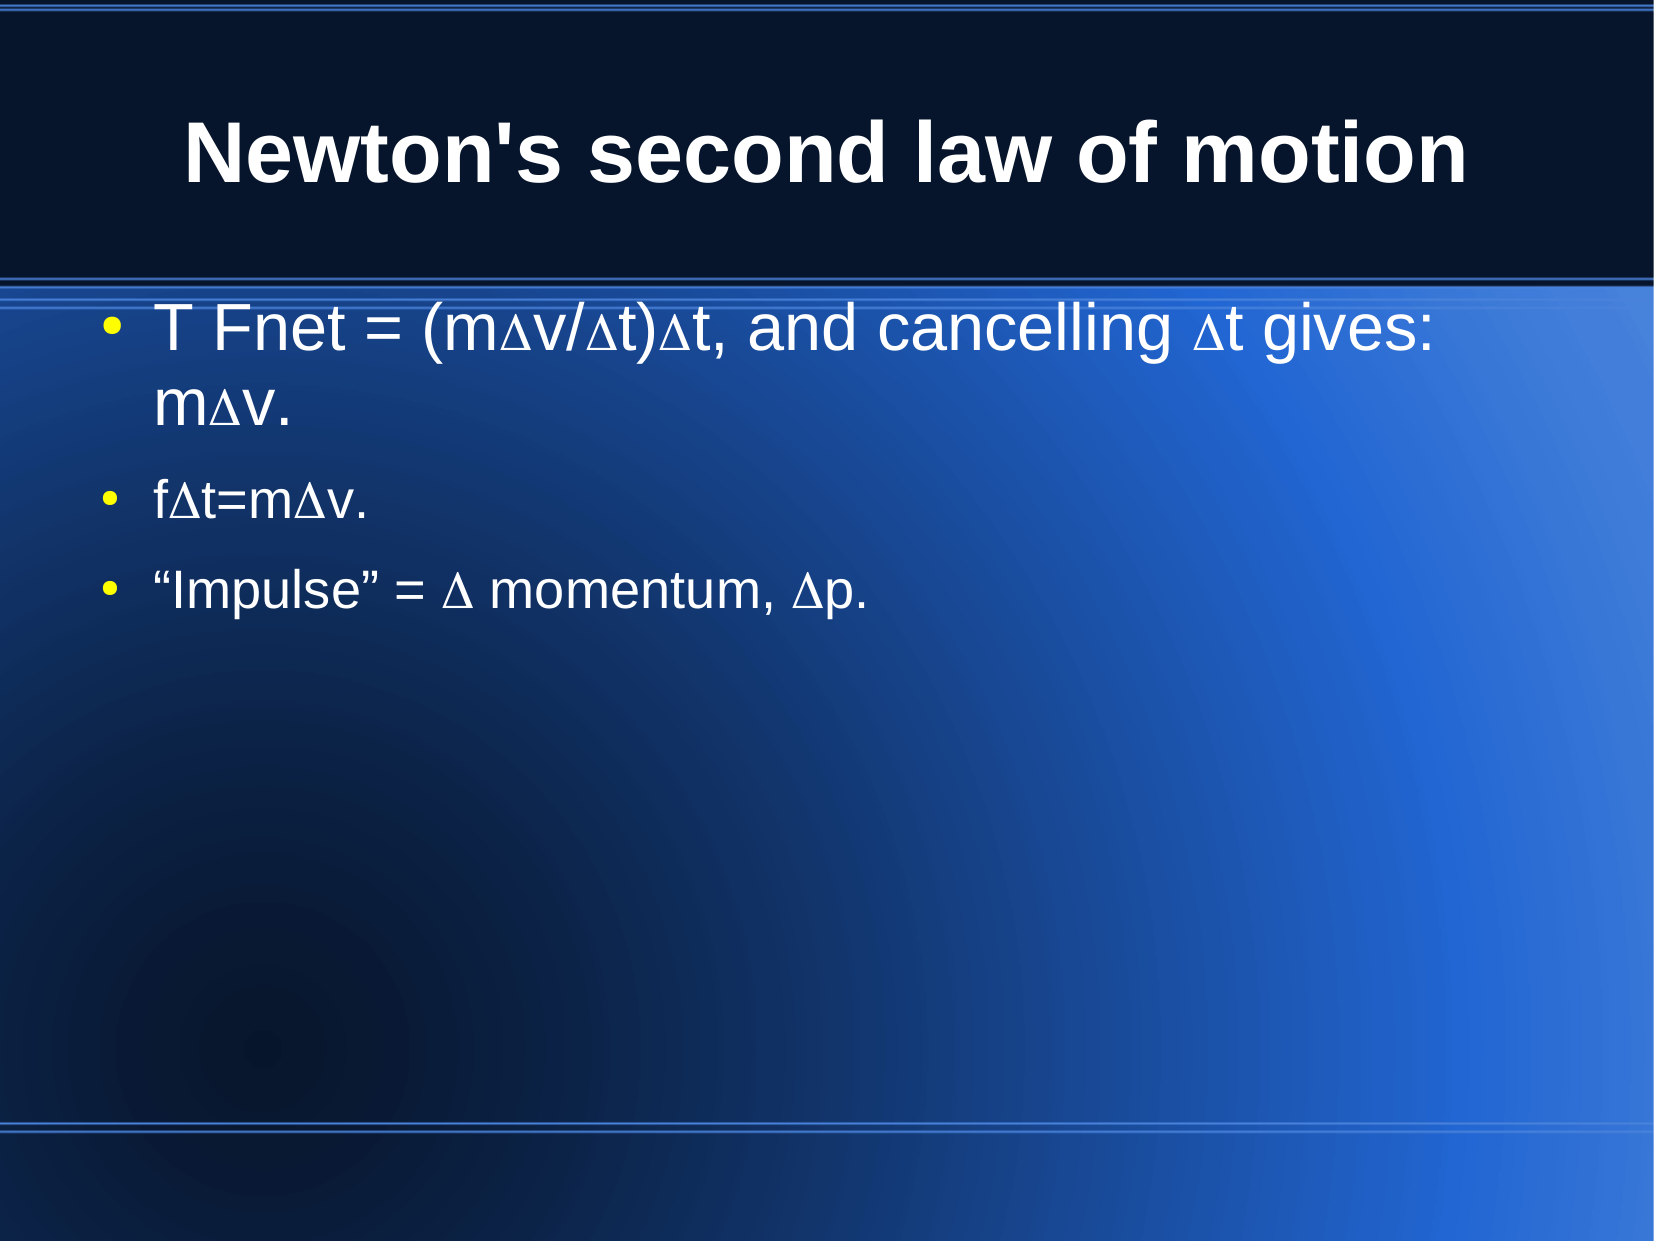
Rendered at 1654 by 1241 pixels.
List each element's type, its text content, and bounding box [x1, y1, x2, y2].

list T Fnet = (mDv/Dt)Dt, and cancelling Dt gives: mDv. fDt=mDv. “Impulse” = D momentum, Dp. [82, 290, 1571, 1109]
title Newton's second law of motion [82, 49, 1571, 257]
picture [0, 0, 1654, 1241]
